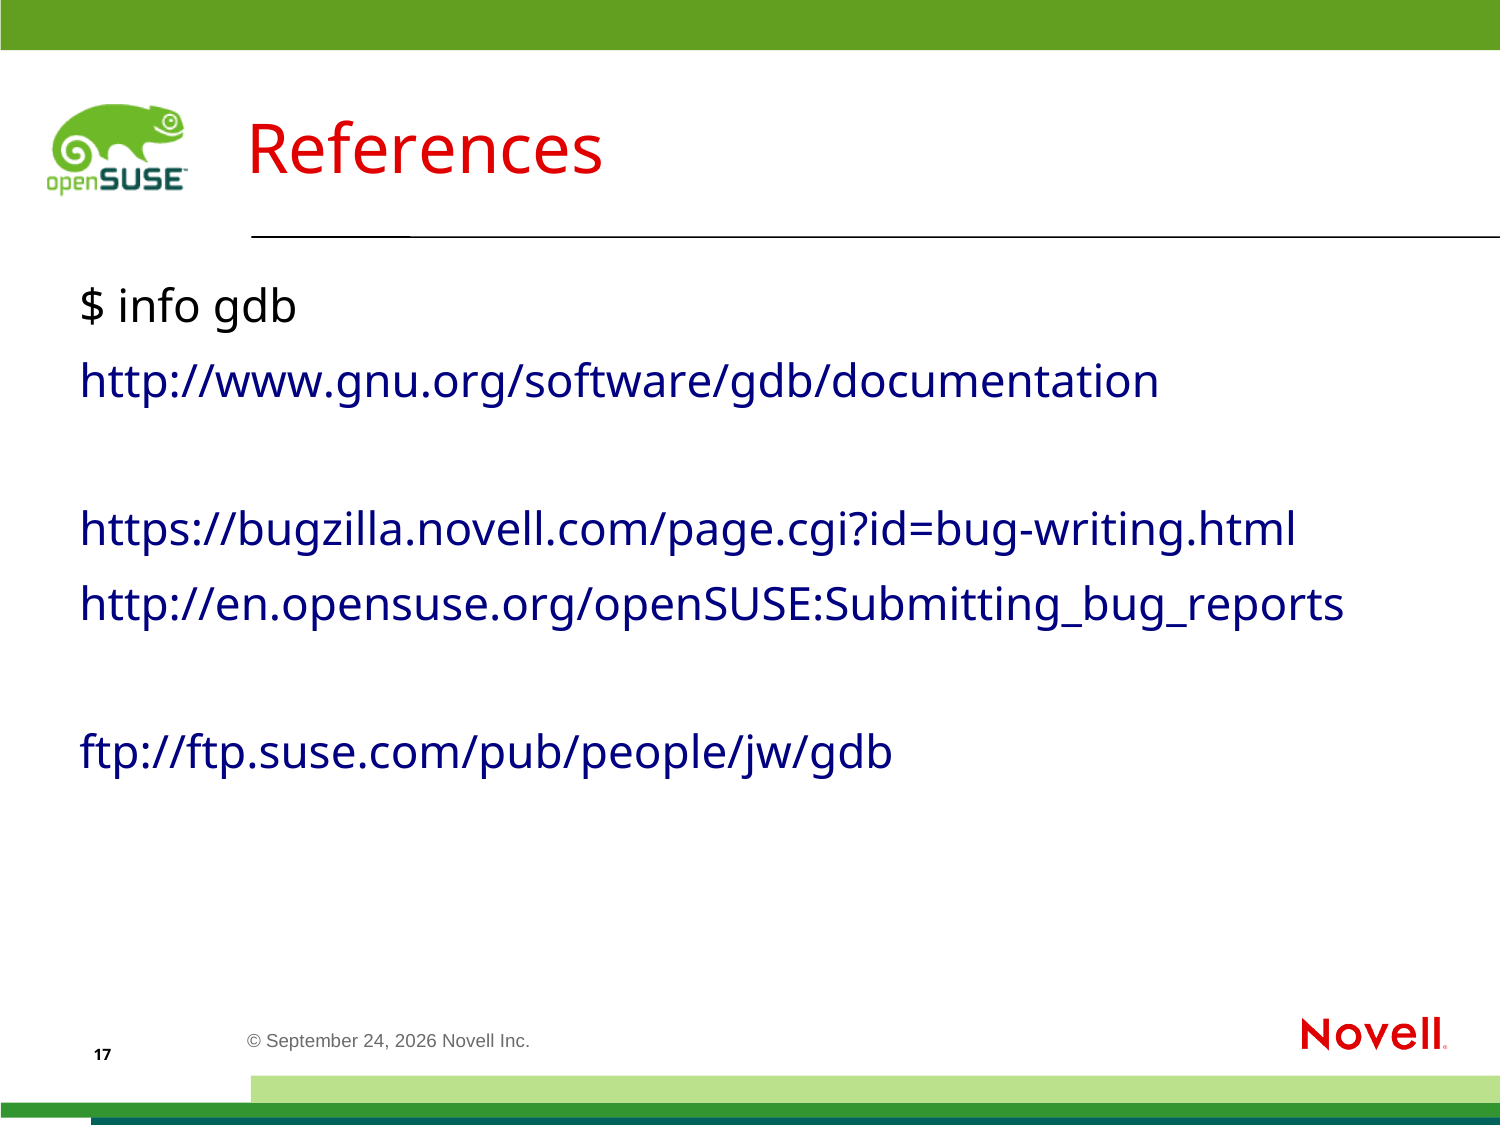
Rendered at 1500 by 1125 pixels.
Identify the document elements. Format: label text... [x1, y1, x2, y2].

list $ info gdb http://www.gnu.org/software/gdb/documentation https://bugzilla.novell.com/page.cgi?id=bug-writing.html http://en.opensuse.org/openSUSE:Submitting_bug_reports ftp://ftp.suse.com/pub/people/jw/gdb [64, 267, 1439, 995]
picture [47, 104, 188, 197]
picture [1295, 1011, 1453, 1056]
title References [246, 60, 1409, 239]
